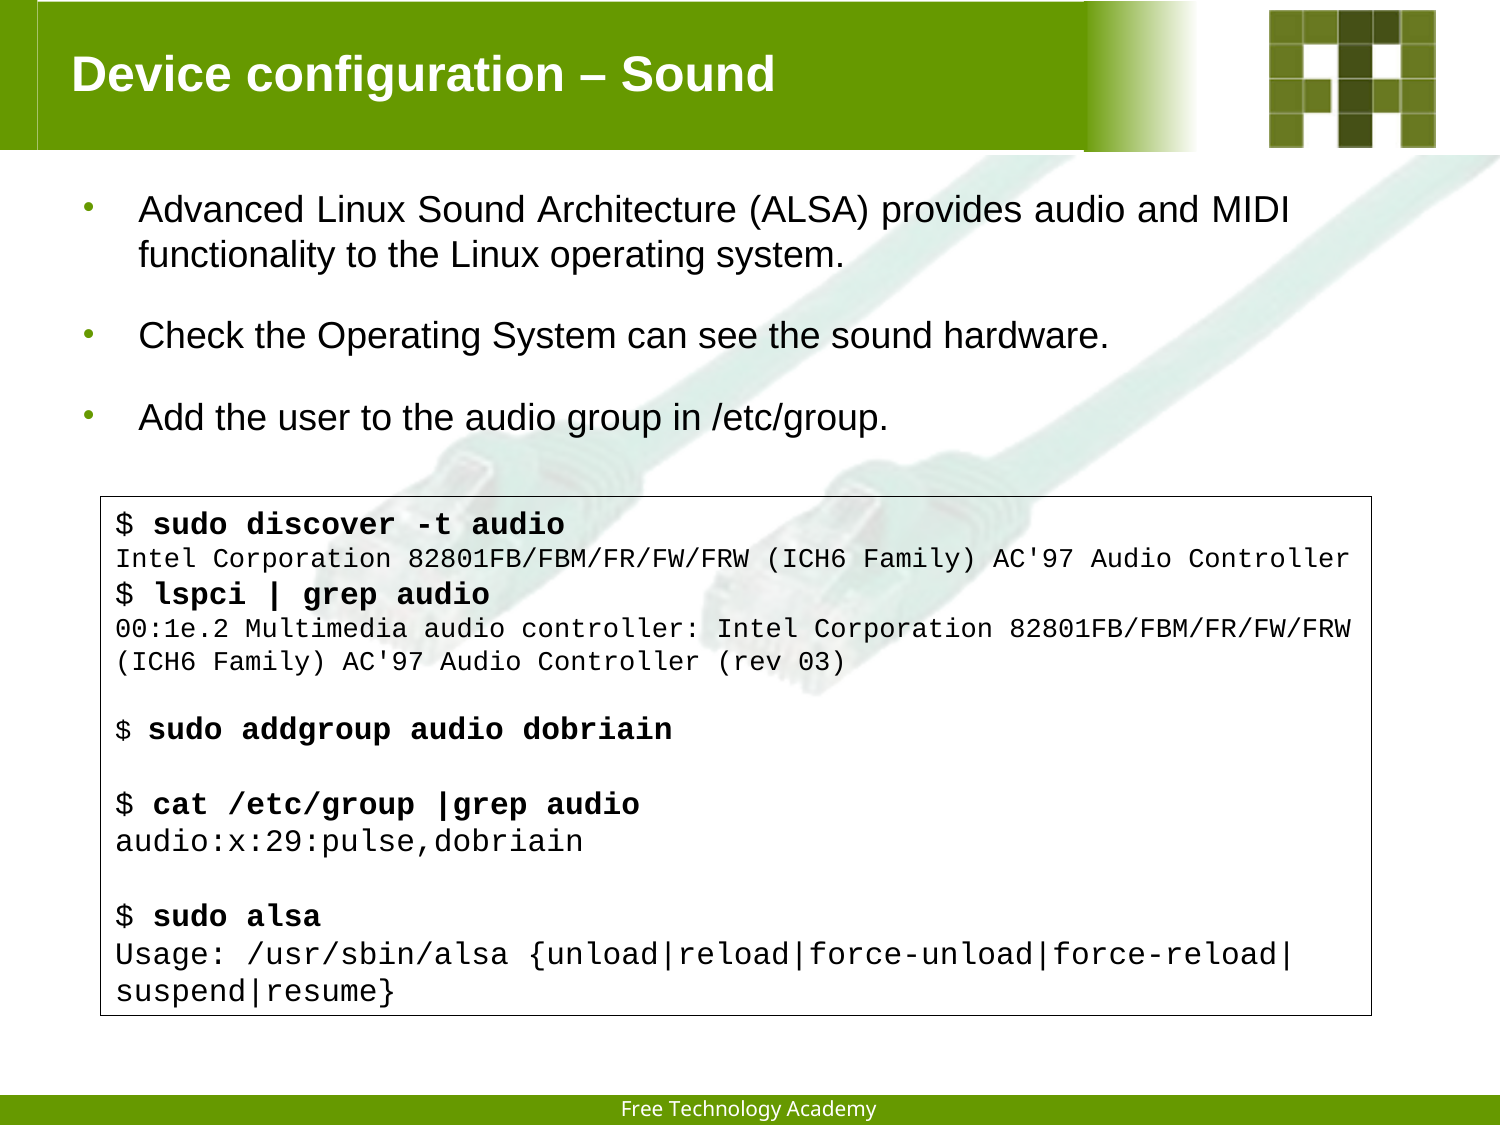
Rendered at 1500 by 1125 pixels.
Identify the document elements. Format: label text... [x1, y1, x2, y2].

title Device configuration – Sound [56, 1, 1107, 152]
picture [1269, 10, 1436, 148]
list Advanced Linux Sound Architecture (ALSA) provides audio and MIDI functionality to the Linux operating system. Check the Operating System can see the sound hardware. Add the user to the audio group in /etc/group. [67, 177, 1418, 662]
text_box $ sudo discover -t audio Intel Corporation 82801FB/FBM/FR/FW/FRW (ICH6 Family) AC'97 Audio Controller $ lspci | grep audio 00:1e.2 Multimedia audio controller: Intel Corporation 82801FB/FBM/FR/FW/FRW (ICH6 Family) AC'97 Audio Controller (rev 03) $ sudo addgroup audio dobriain $ cat /etc/group |grep audio audio:x:29:pulse,dobriain $ sudo alsa Usage: /usr/sbin/alsa {unload|reload|force-unload|force-reload|suspend|resume} [100, 496, 1372, 1016]
